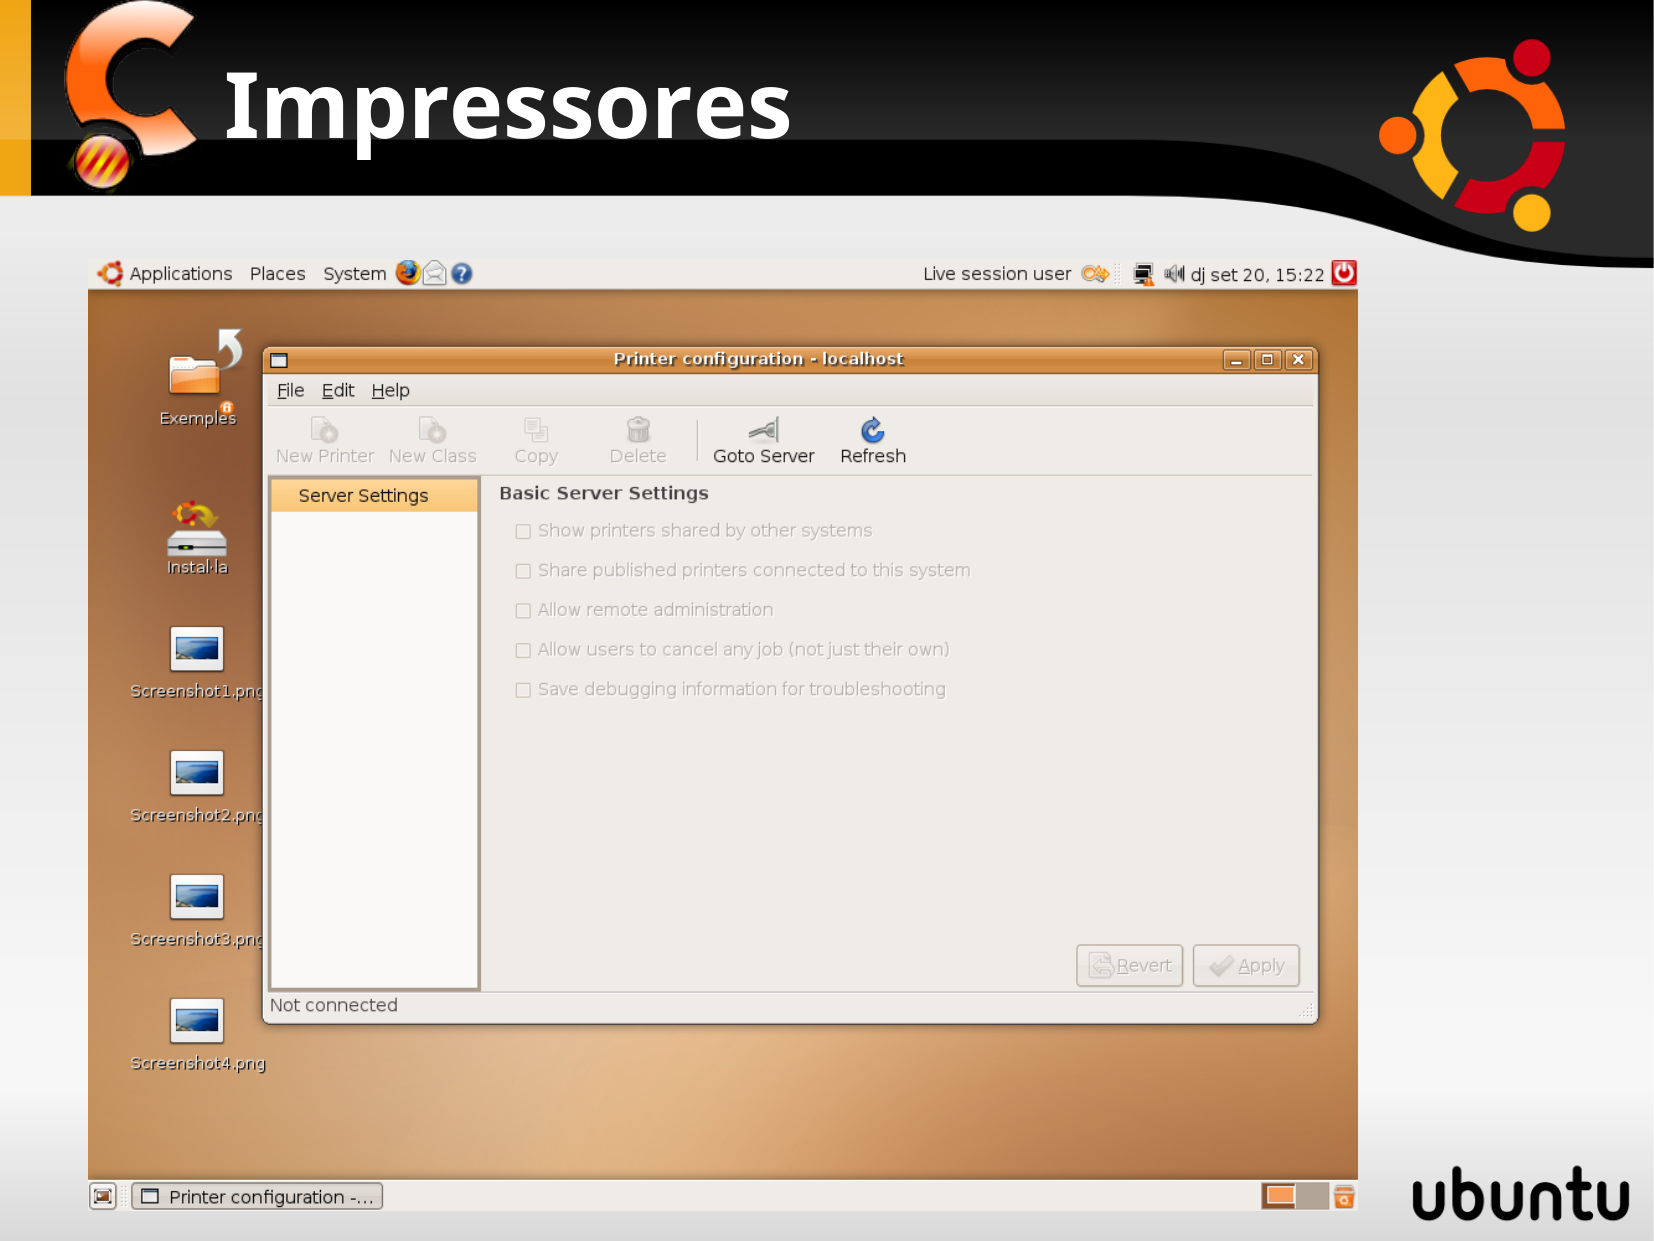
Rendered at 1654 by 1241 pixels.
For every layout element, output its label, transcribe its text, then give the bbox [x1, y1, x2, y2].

picture [0, 0, 1654, 1241]
title Impressores [76, 0, 1565, 208]
